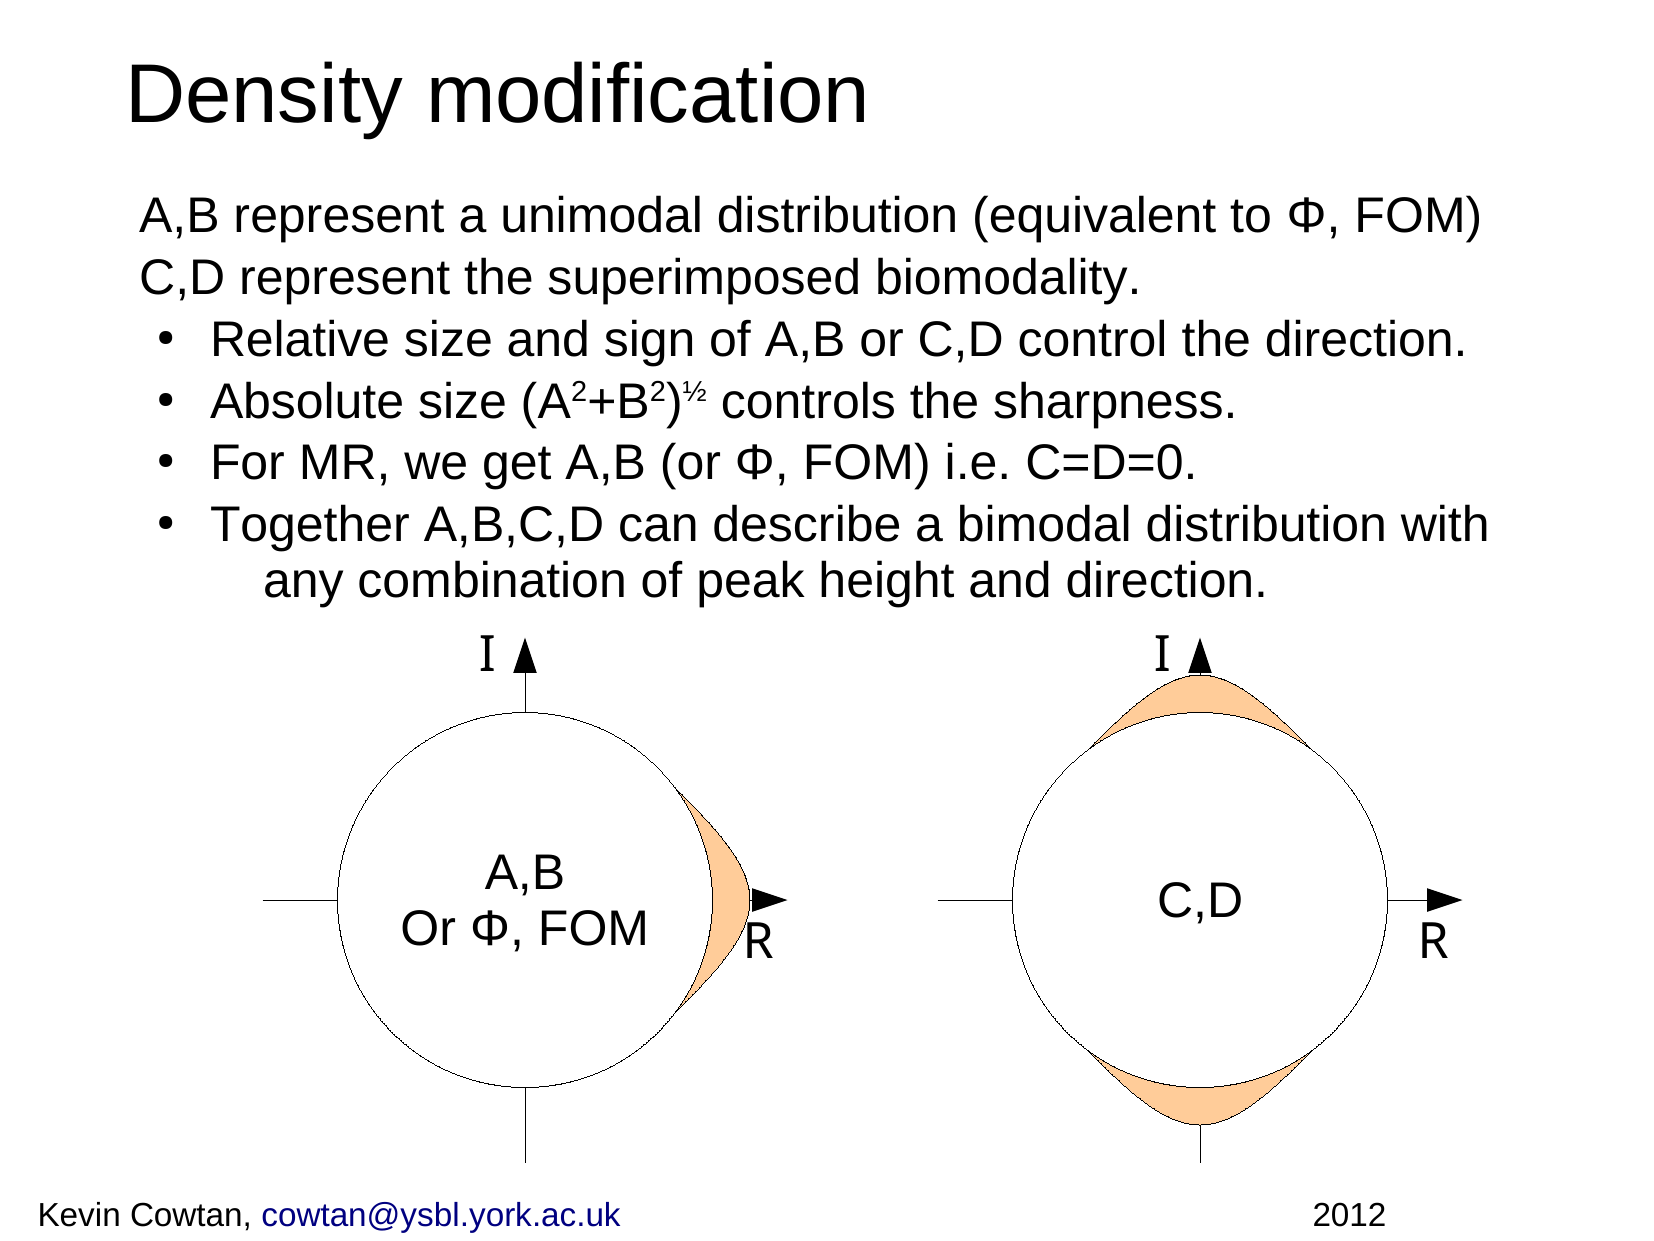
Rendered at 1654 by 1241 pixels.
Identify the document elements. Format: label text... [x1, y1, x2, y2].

text_box R [1417, 904, 1448, 970]
text_box I [478, 617, 499, 683]
text_box [1089, 675, 1311, 748]
text_box [677, 789, 751, 1011]
list A,B represent a unimodal distribution (equivalent to Φ, FOM) C,D represent the superimposed biomodality. Relative size and sign of A,B or C,D control the direction. Absolute size (A2+B2)½ controls the sharpness. For MR, we get A,B (or Φ, FOM) i.e. C=D=0. Together A,B,C,D can describe a bimodal distribution with any combination of peak height and direction. [121, 187, 1534, 1127]
text_box A,B Or Φ, FOM [337, 712, 713, 1088]
text_box I [1153, 617, 1174, 683]
text_box R [742, 904, 773, 970]
text_box C,D [1012, 712, 1388, 1088]
text_box [1089, 1052, 1311, 1126]
title Density modification [125, 37, 1538, 151]
